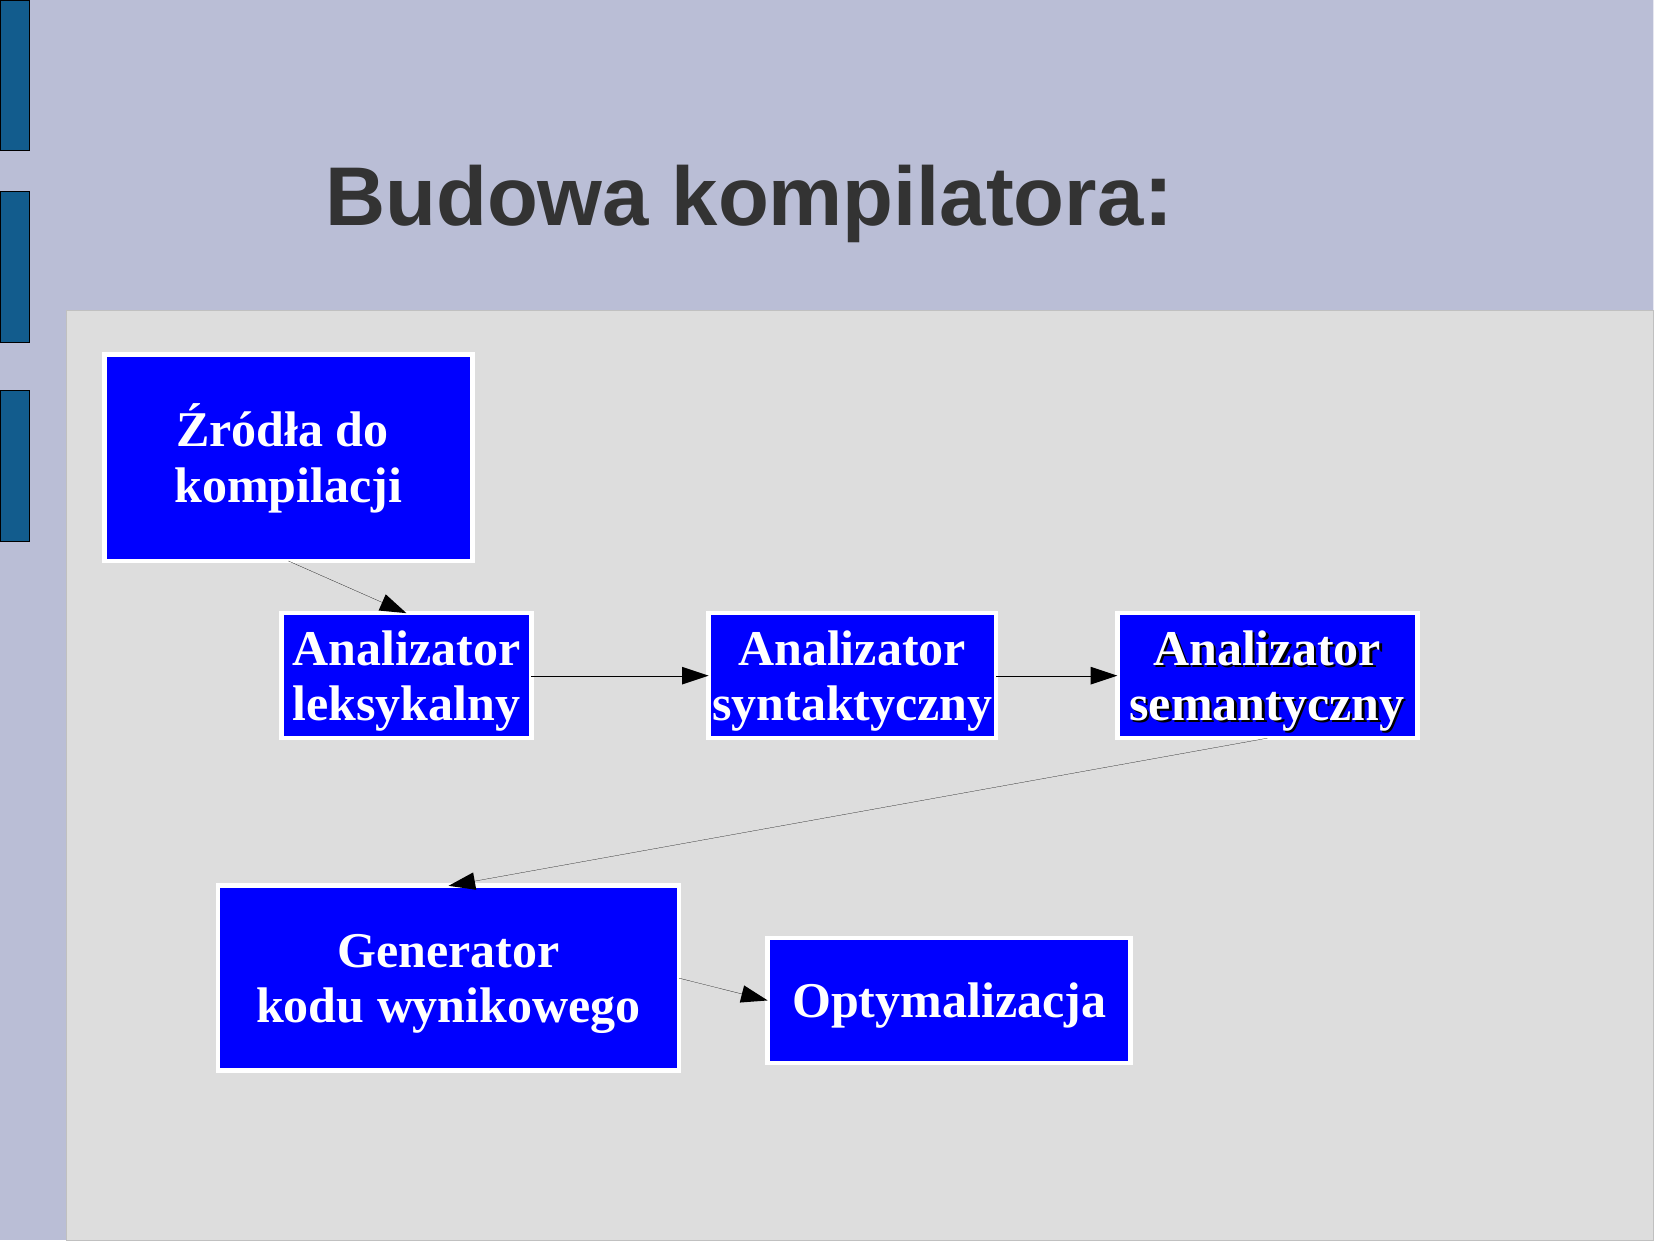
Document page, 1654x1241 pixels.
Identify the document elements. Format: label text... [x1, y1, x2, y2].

text_box Analizator leksykalny [281, 613, 532, 739]
text_box Źródła do kompilacji [104, 354, 473, 562]
text_box Analizator syntaktyczny [708, 613, 997, 739]
text_box Generator kodu wynikowego [218, 885, 680, 1071]
text_box Analizator semantyczny [1117, 613, 1418, 739]
title Budowa kompilatora: [112, 99, 1388, 288]
text_box Optymalizacja [767, 937, 1131, 1063]
